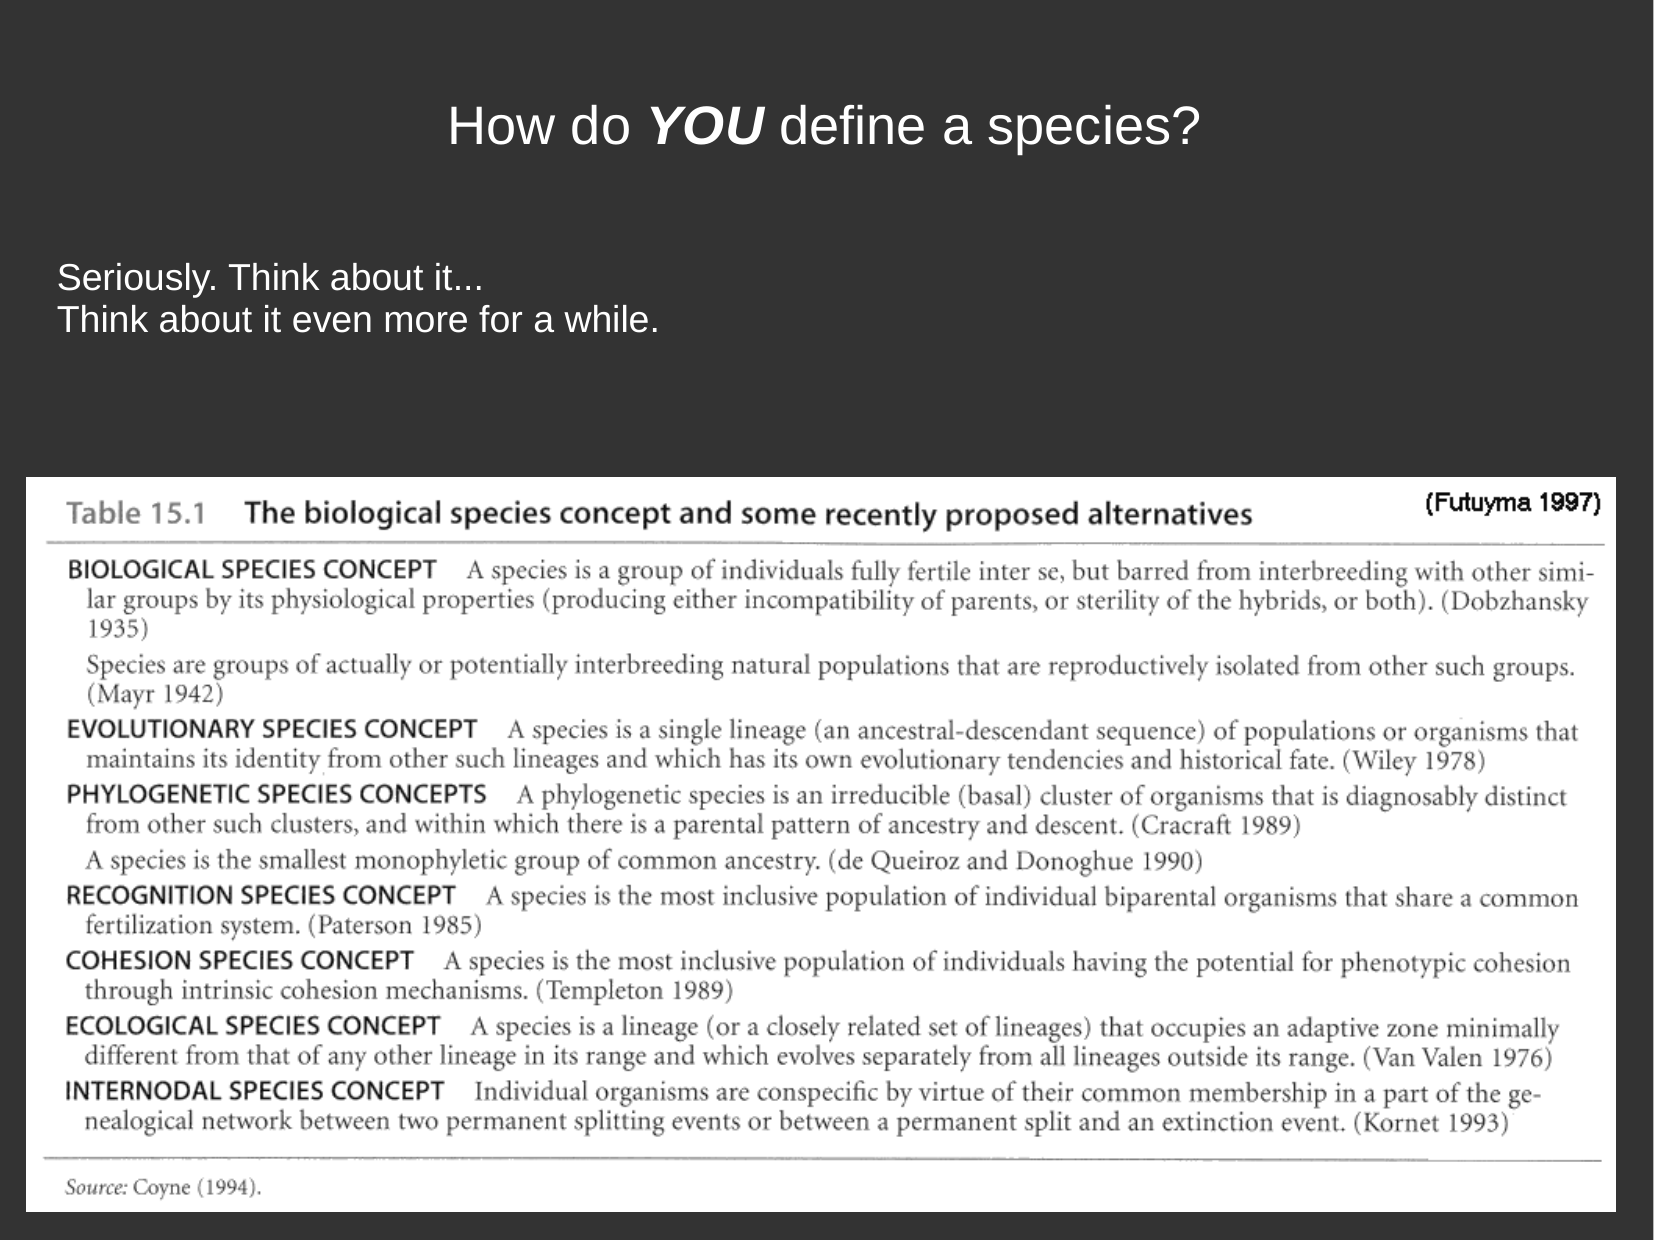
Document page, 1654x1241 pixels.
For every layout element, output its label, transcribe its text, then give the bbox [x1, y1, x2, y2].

picture [26, 477, 1616, 1212]
text_box How do YOU define a species? [13, 88, 1637, 164]
text_box Seriously. Think about it... Think about it even more for a while. [42, 249, 1614, 349]
